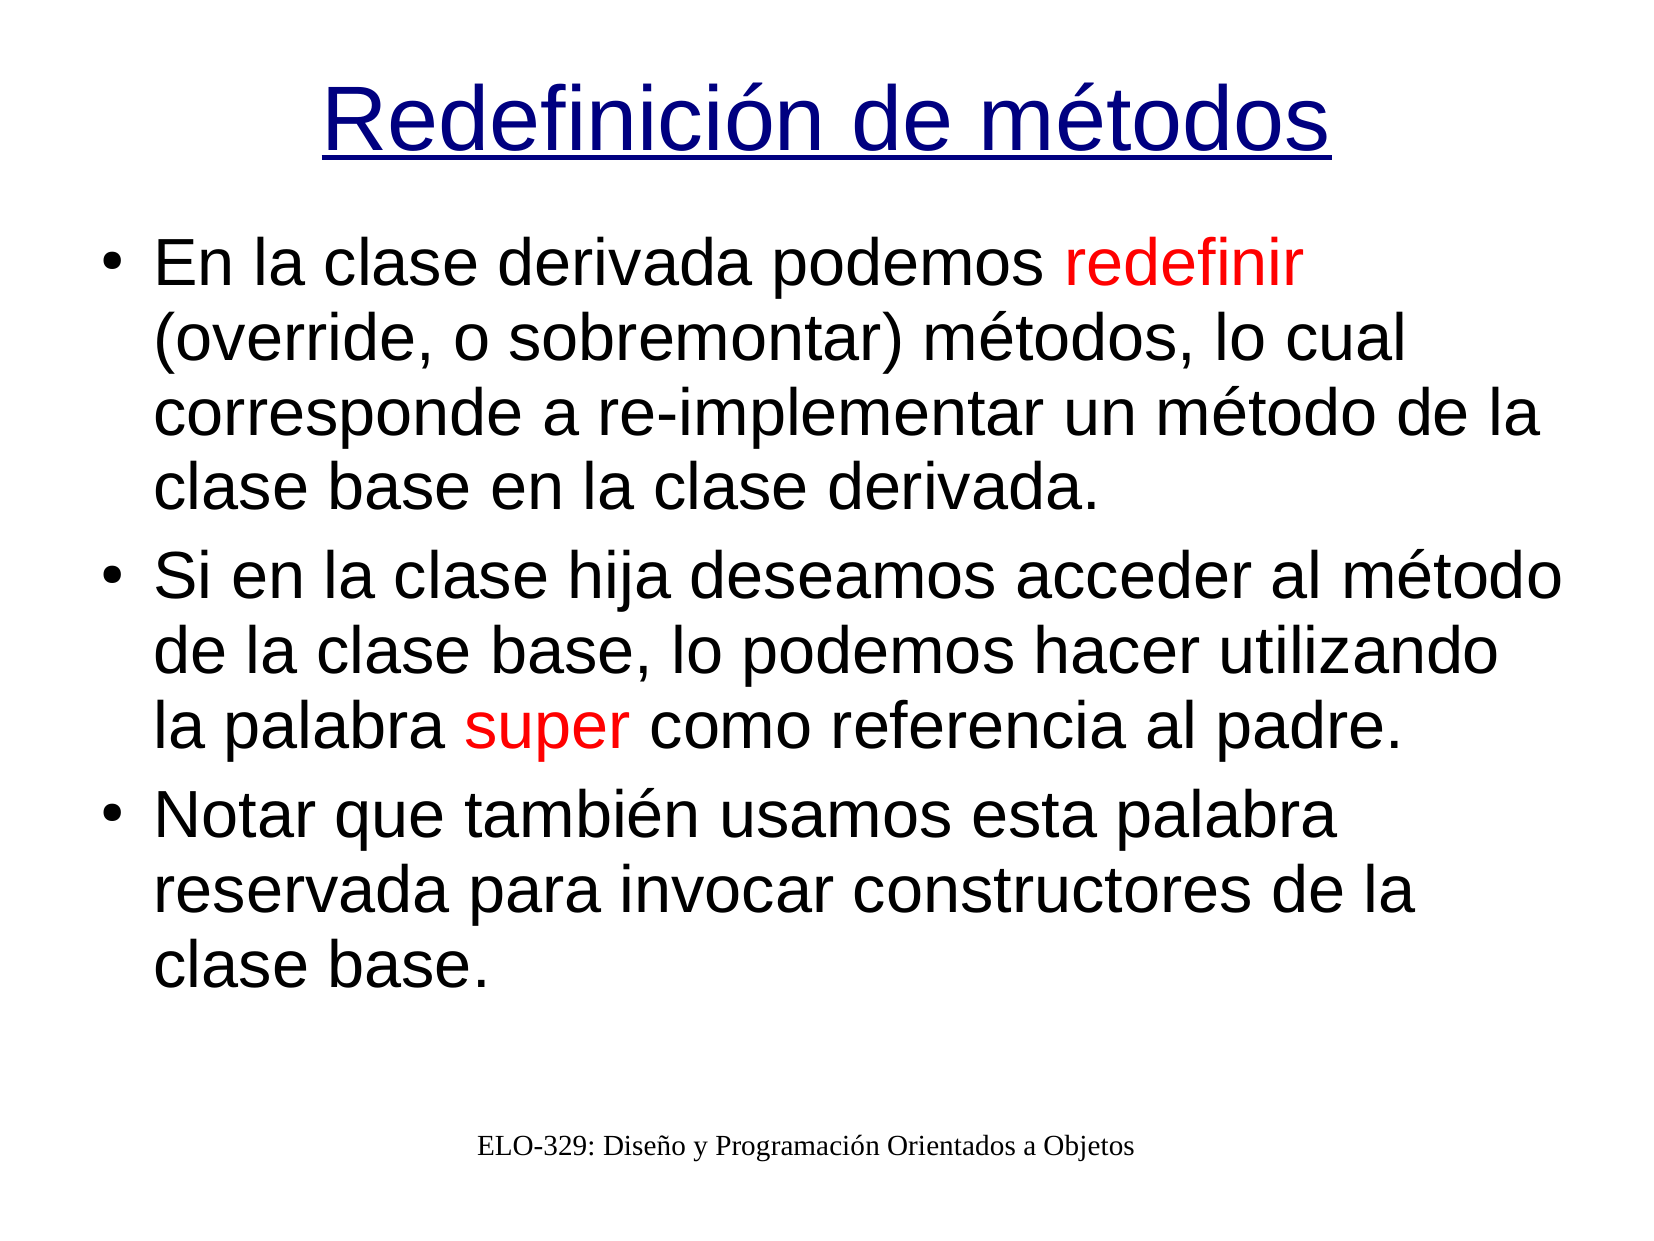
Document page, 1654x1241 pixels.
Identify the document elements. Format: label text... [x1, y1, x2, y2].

list En la clase derivada podemos redefinir (override, o sobremontar) métodos, lo cual corresponde a re-implementar un método de la clase base en la clase derivada. Si en la clase hija deseamos acceder al método de la clase base, lo podemos hacer utilizando la palabra super como referencia al padre. Notar que también usamos esta palabra reservada para invocar constructores de la clase base. [82, 225, 1571, 1126]
title Redefinición de métodos [82, 49, 1571, 188]
